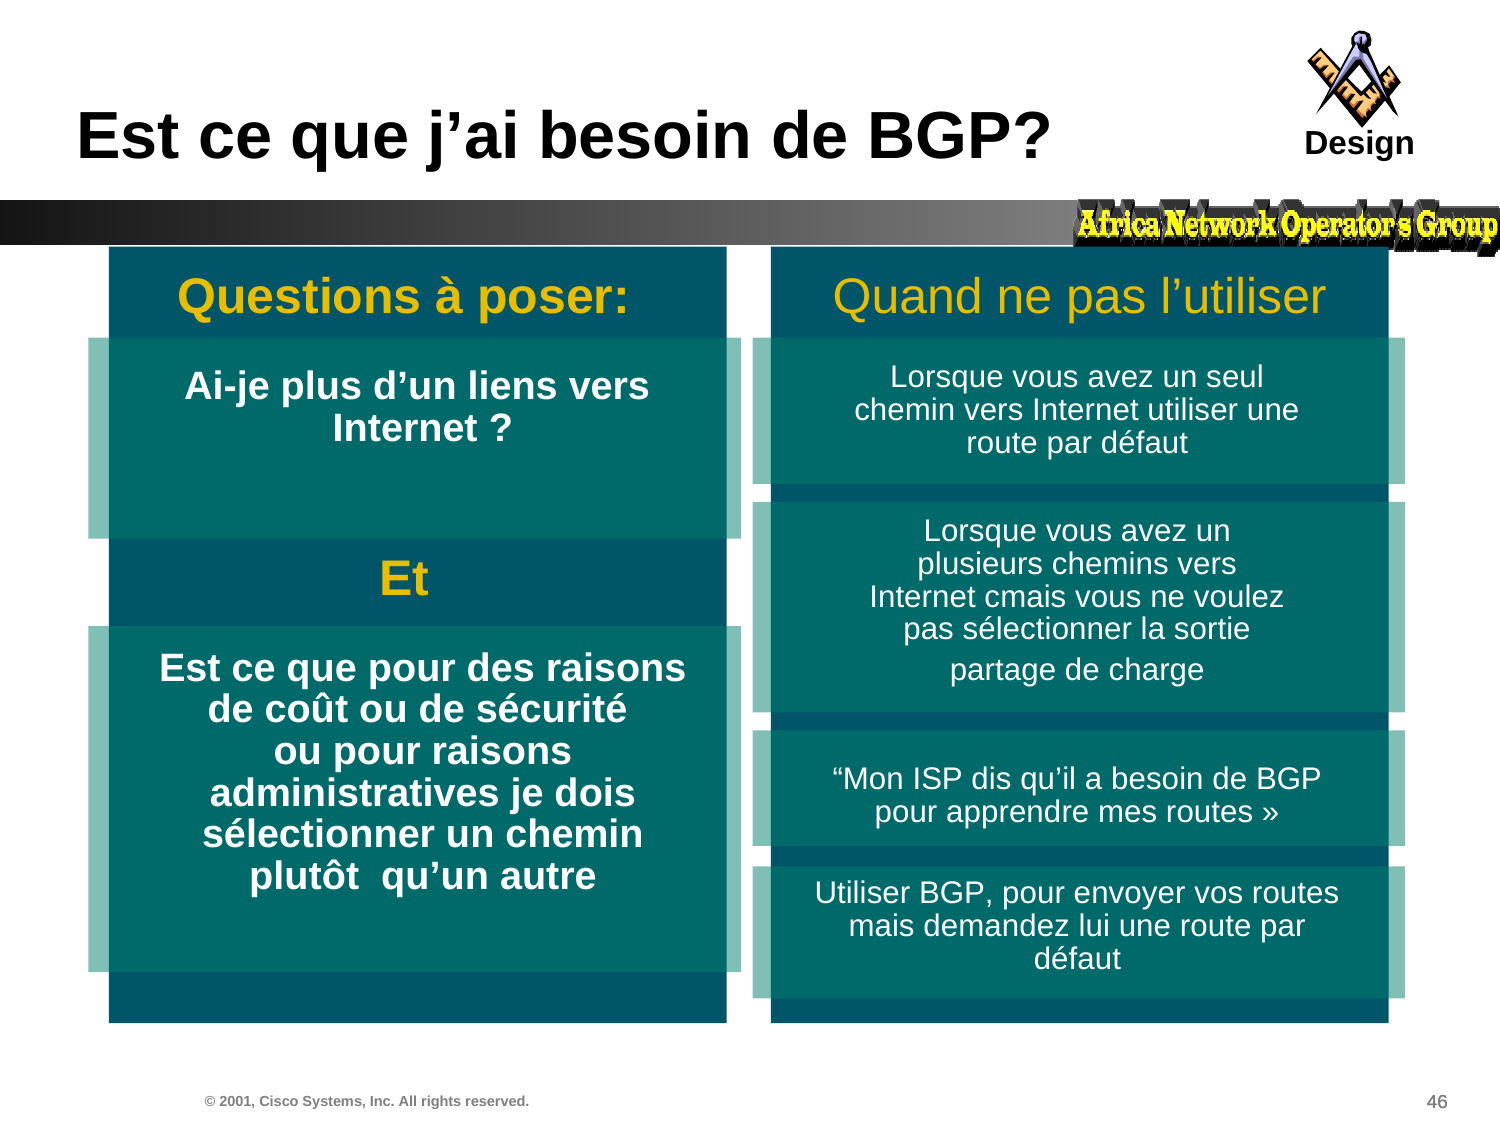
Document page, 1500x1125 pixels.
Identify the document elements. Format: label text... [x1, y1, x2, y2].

text_box Lorsque vous avez un seul chemin vers Internet utiliser une route par défaut [835, 331, 1320, 516]
text_box Design [1292, 118, 1428, 168]
text_box Lorsque vous avez un plusieurs chemins vers Internet cmais vous ne voulez pas sélectionner la sortie partage de charge [850, 516, 1305, 724]
text_box Questions à poser: [103, 265, 705, 331]
text_box Ai-je plus d’un liens vers Internet ? [103, 360, 705, 523]
text_box Et [103, 547, 705, 613]
text_box “Mon ISP dis qu’il a besoin de BGP pour apprendre mes routes » Utiliser BGP, pour envoyer vos routes mais demandez lui une route par défaut [801, 755, 1354, 984]
text_box Quand ne pas l’utiliser [780, 265, 1379, 331]
text_box [88, 246, 741, 1024]
title Est ce que j’ai besoin de BGP? [62, 93, 1314, 180]
picture [1307, 29, 1402, 118]
picture [1070, 180, 1500, 275]
text_box Est ce que pour des raisons de coût ou de sécurité ou pour raisons administratives je dois sélectionner un chemin plutôt qu’un autre [103, 641, 705, 905]
text_box [752, 246, 1405, 1024]
